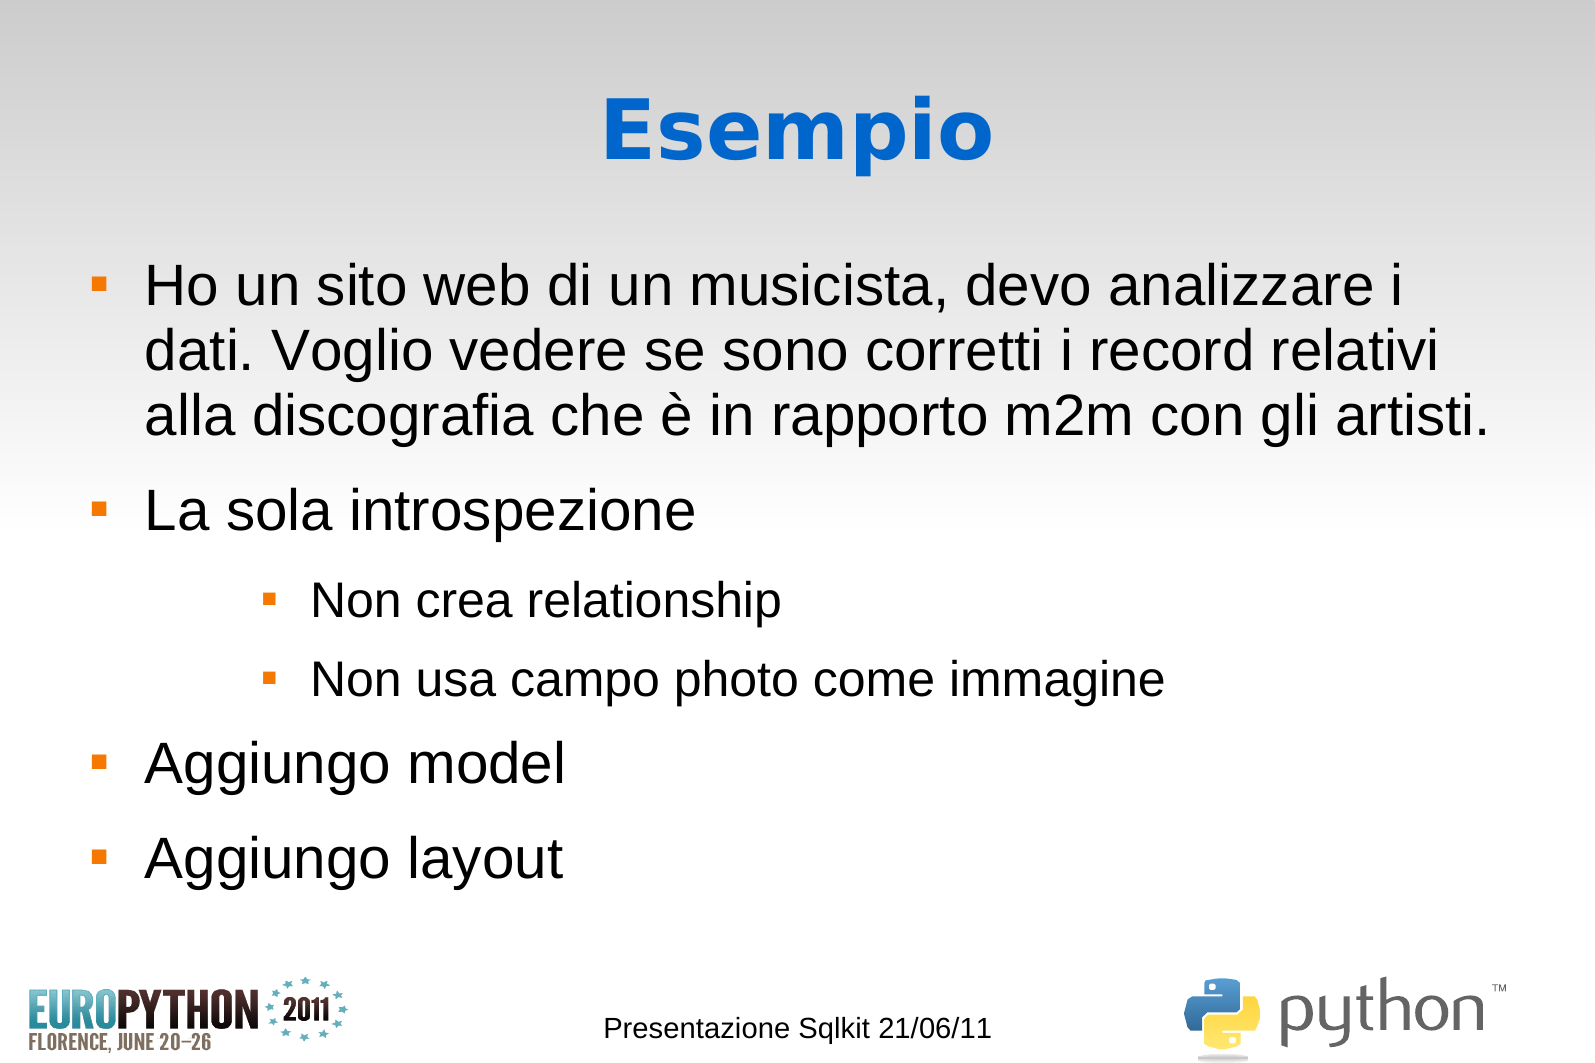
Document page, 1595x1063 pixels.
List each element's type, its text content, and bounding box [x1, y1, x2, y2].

title Esempio [79, 49, 1515, 213]
list Ho un sito web di un musicista, devo analizzare i dati. Voglio vedere se sono corretti i record relativi alla discografia che è in rapporto m2m con gli artisti. La sola introspezione Non crea relationship Non usa campo photo come immagine Aggiungo model Aggiungo layout [74, 253, 1510, 940]
picture [29, 974, 355, 1058]
